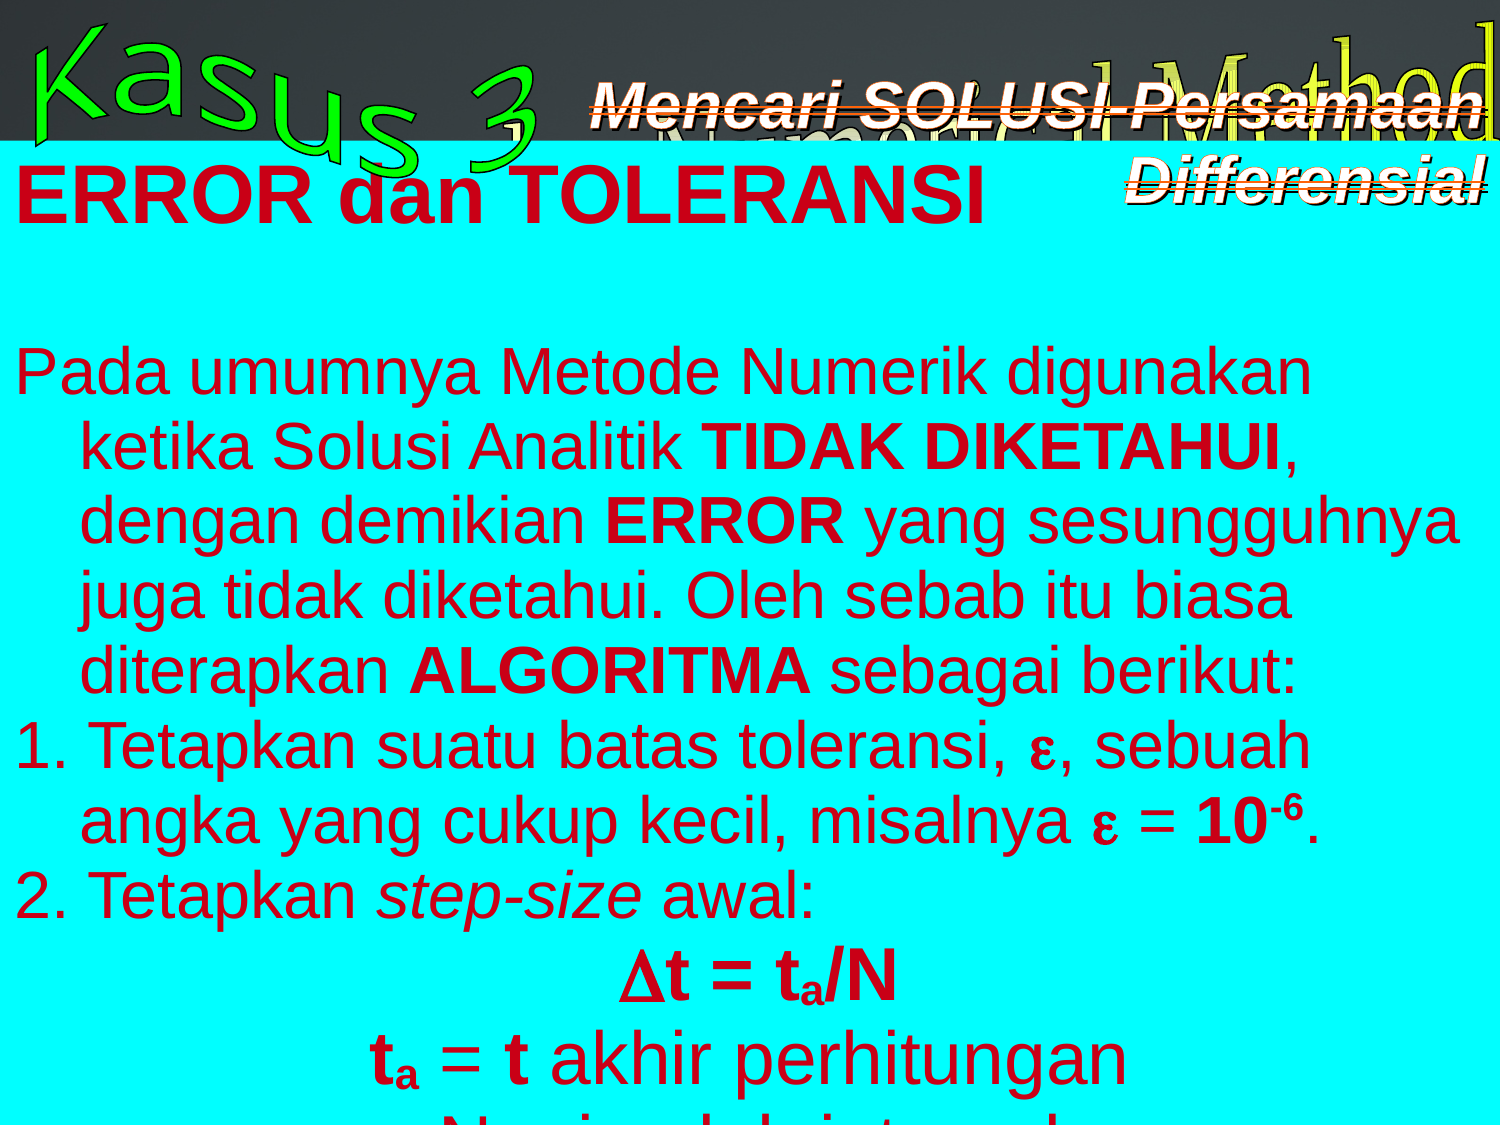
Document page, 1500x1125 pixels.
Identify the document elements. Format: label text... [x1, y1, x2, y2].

text_box Kasus 3 [360, 105, 418, 178]
text_box ERROR dan TOLERANSI Pada umumnya Metode Numerik digunakan ketika Solusi Analitik TIDAK DIKETAHUI, dengan demikian ERROR yang sesungguhnya juga tidak diketahui. Oleh sebab itu biasa diterapkan ALGORITMA sebagai berikut: 1. Tetapkan suatu batas toleransi, e, sebuah angka yang cukup kecil, misalnya e = 10-6. 2. Tetapkan step-size awal: Dt = ta/N ta = t akhir perhitungan N = jumlah interval [0, 140, 1500, 1125]
text_box Kasus 3 [115, 42, 182, 117]
text_box Second Order Numerical Method [1475, 20, 1494, 60]
text_box Mencari SOLUSI-Persamaan Differensial [428, 60, 1500, 225]
text_box Kasus 3 [35, 23, 109, 147]
text_box Kasus 3 [200, 55, 257, 131]
picture [0, 0, 1500, 140]
text_box Kasus 3 [274, 73, 341, 165]
